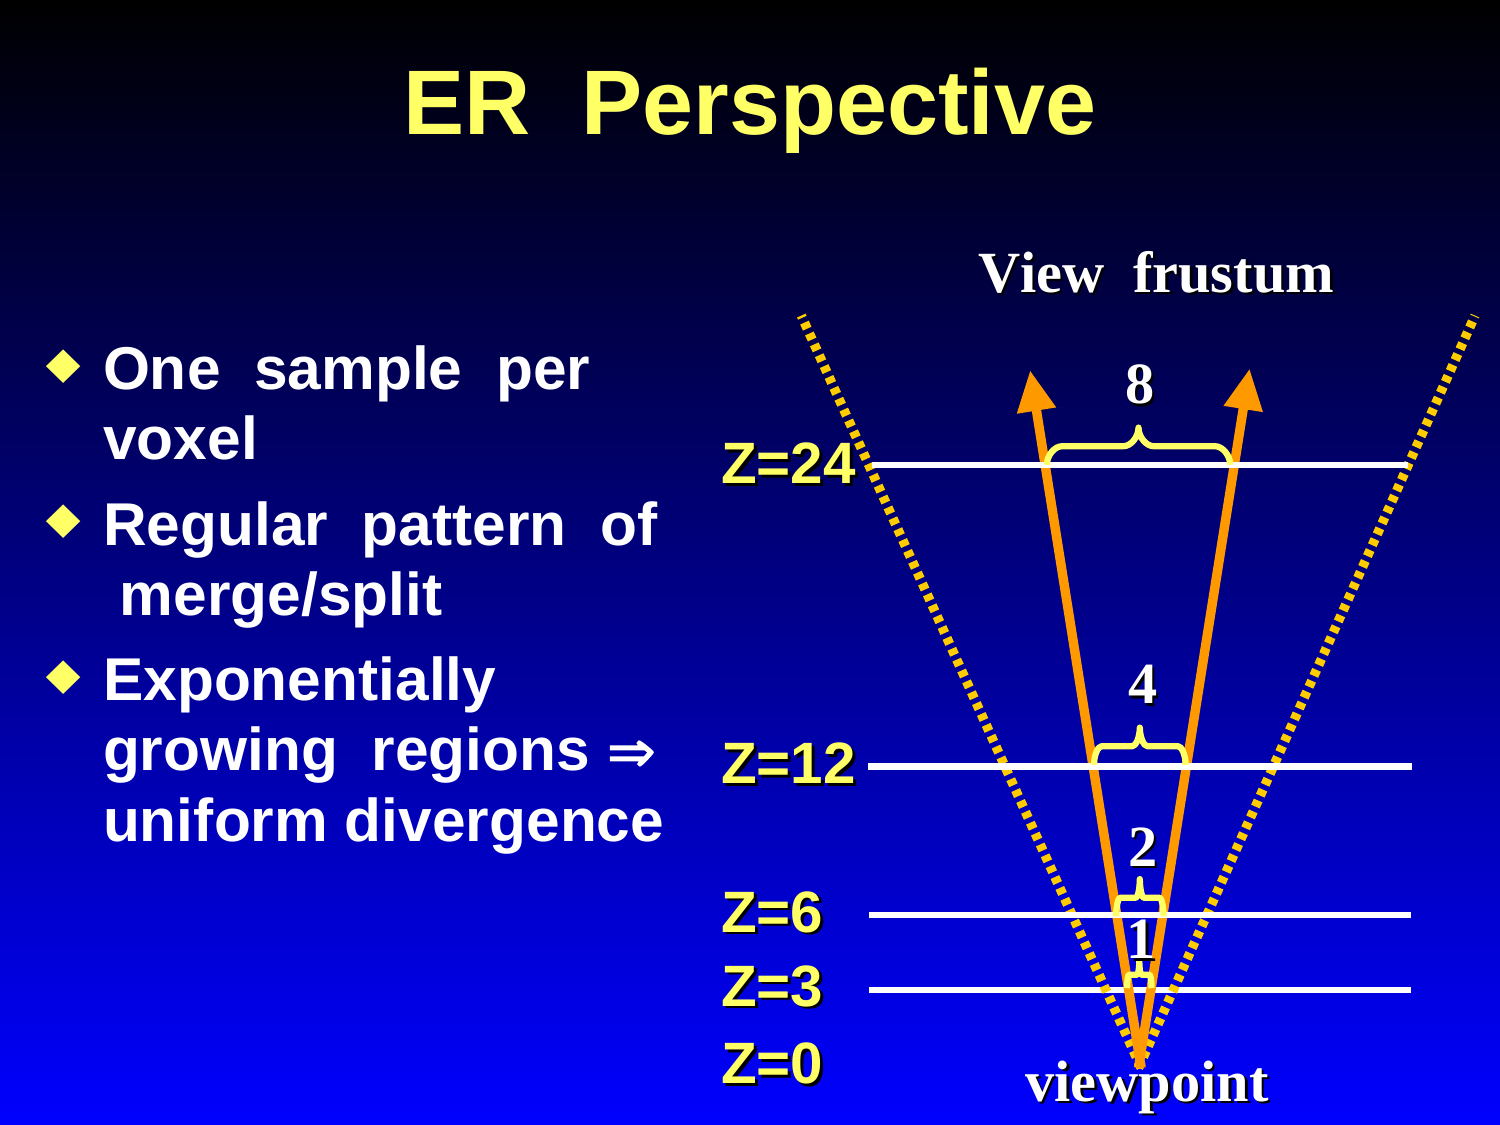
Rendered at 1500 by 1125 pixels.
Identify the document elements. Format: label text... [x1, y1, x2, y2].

text_box 4 [1113, 642, 1173, 729]
text_box Z=24 [706, 427, 876, 511]
text_box Z=3 [706, 959, 843, 1033]
list One sample per voxel Regular pattern of merge/split Exponentially growing regions  uniform divergence [31, 324, 688, 938]
text_box 1 [1112, 896, 1172, 983]
text_box 8 [1110, 342, 1171, 429]
text_box viewpoint [1010, 1039, 1285, 1125]
text_box Z=6 [706, 876, 843, 959]
text_box Z=12 [706, 727, 874, 811]
text_box 2 [1113, 804, 1173, 891]
text_box View frustum [963, 230, 1351, 317]
text_box Z=0 [706, 1033, 843, 1111]
title ER Perspective [58, 42, 1442, 162]
